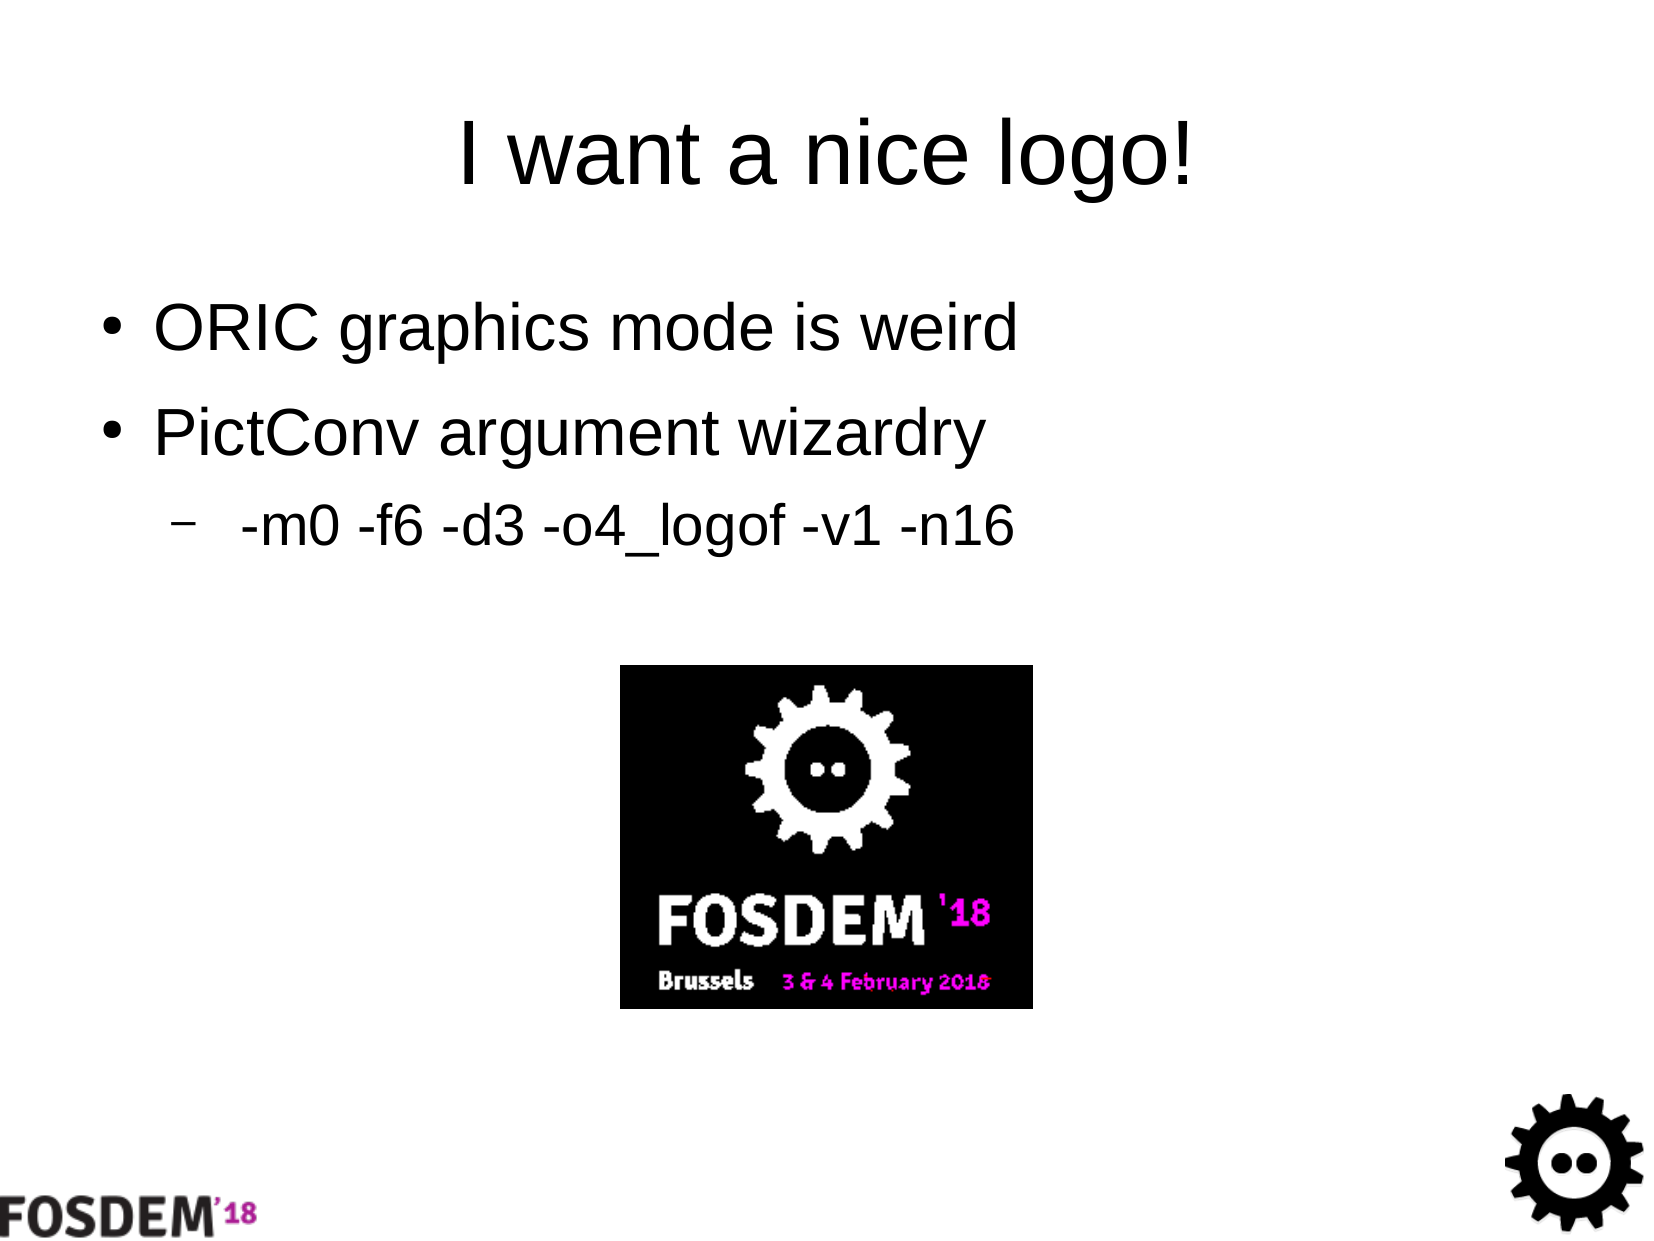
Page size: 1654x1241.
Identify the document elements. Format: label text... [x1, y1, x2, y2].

picture [1505, 1094, 1648, 1235]
list ORIC graphics mode is weird PictConv argument wizardry -m0 -f6 -d3 -o4_logof -v1 -n16 [82, 290, 1571, 634]
picture [0, 1191, 266, 1241]
picture [620, 665, 1033, 1009]
title I want a nice logo! [82, 49, 1571, 257]
